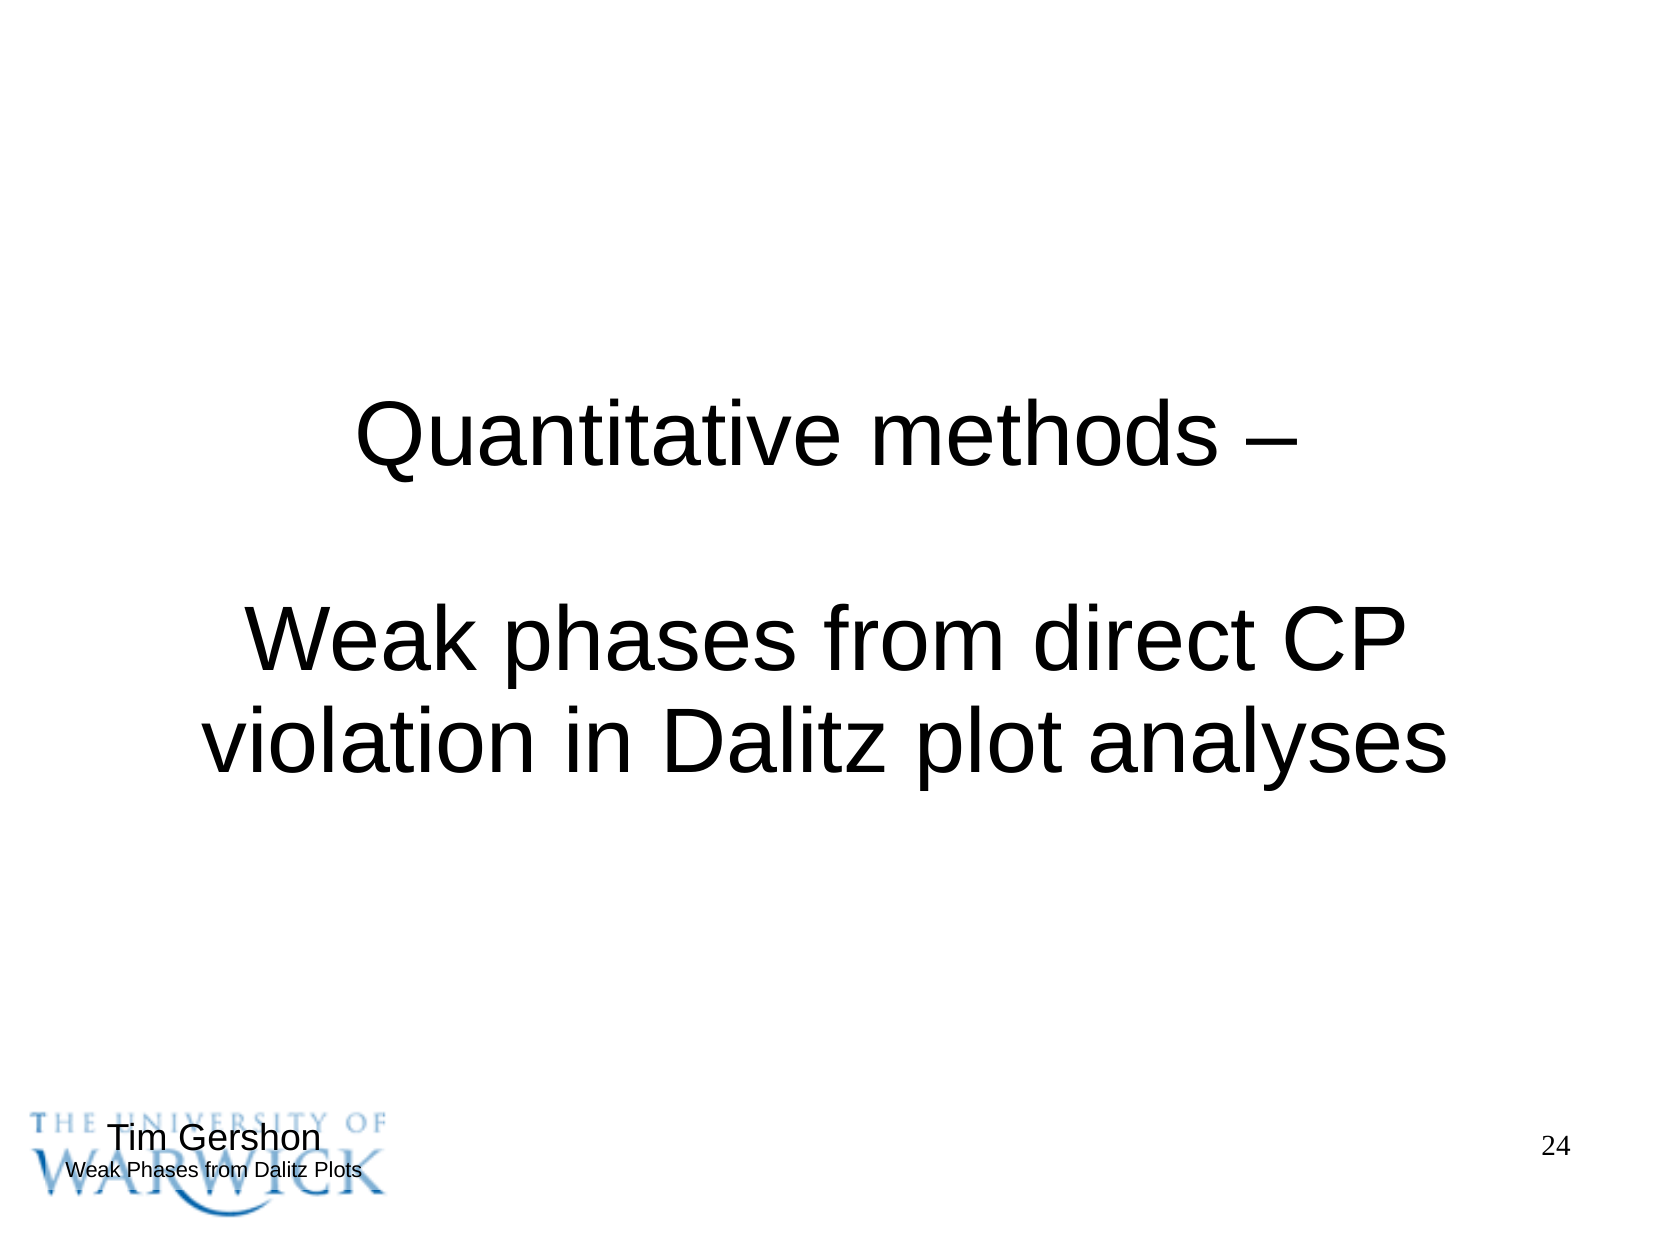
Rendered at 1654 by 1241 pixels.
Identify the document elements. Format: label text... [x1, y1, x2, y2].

text_box Tim Gershon Weak Phases from Dalitz Plots [45, 1108, 383, 1190]
subtitle Quantitative methods – Weak phases from direct CP violation in Dalitz plot analyses [82, 185, 1571, 990]
picture [19, 1106, 406, 1232]
